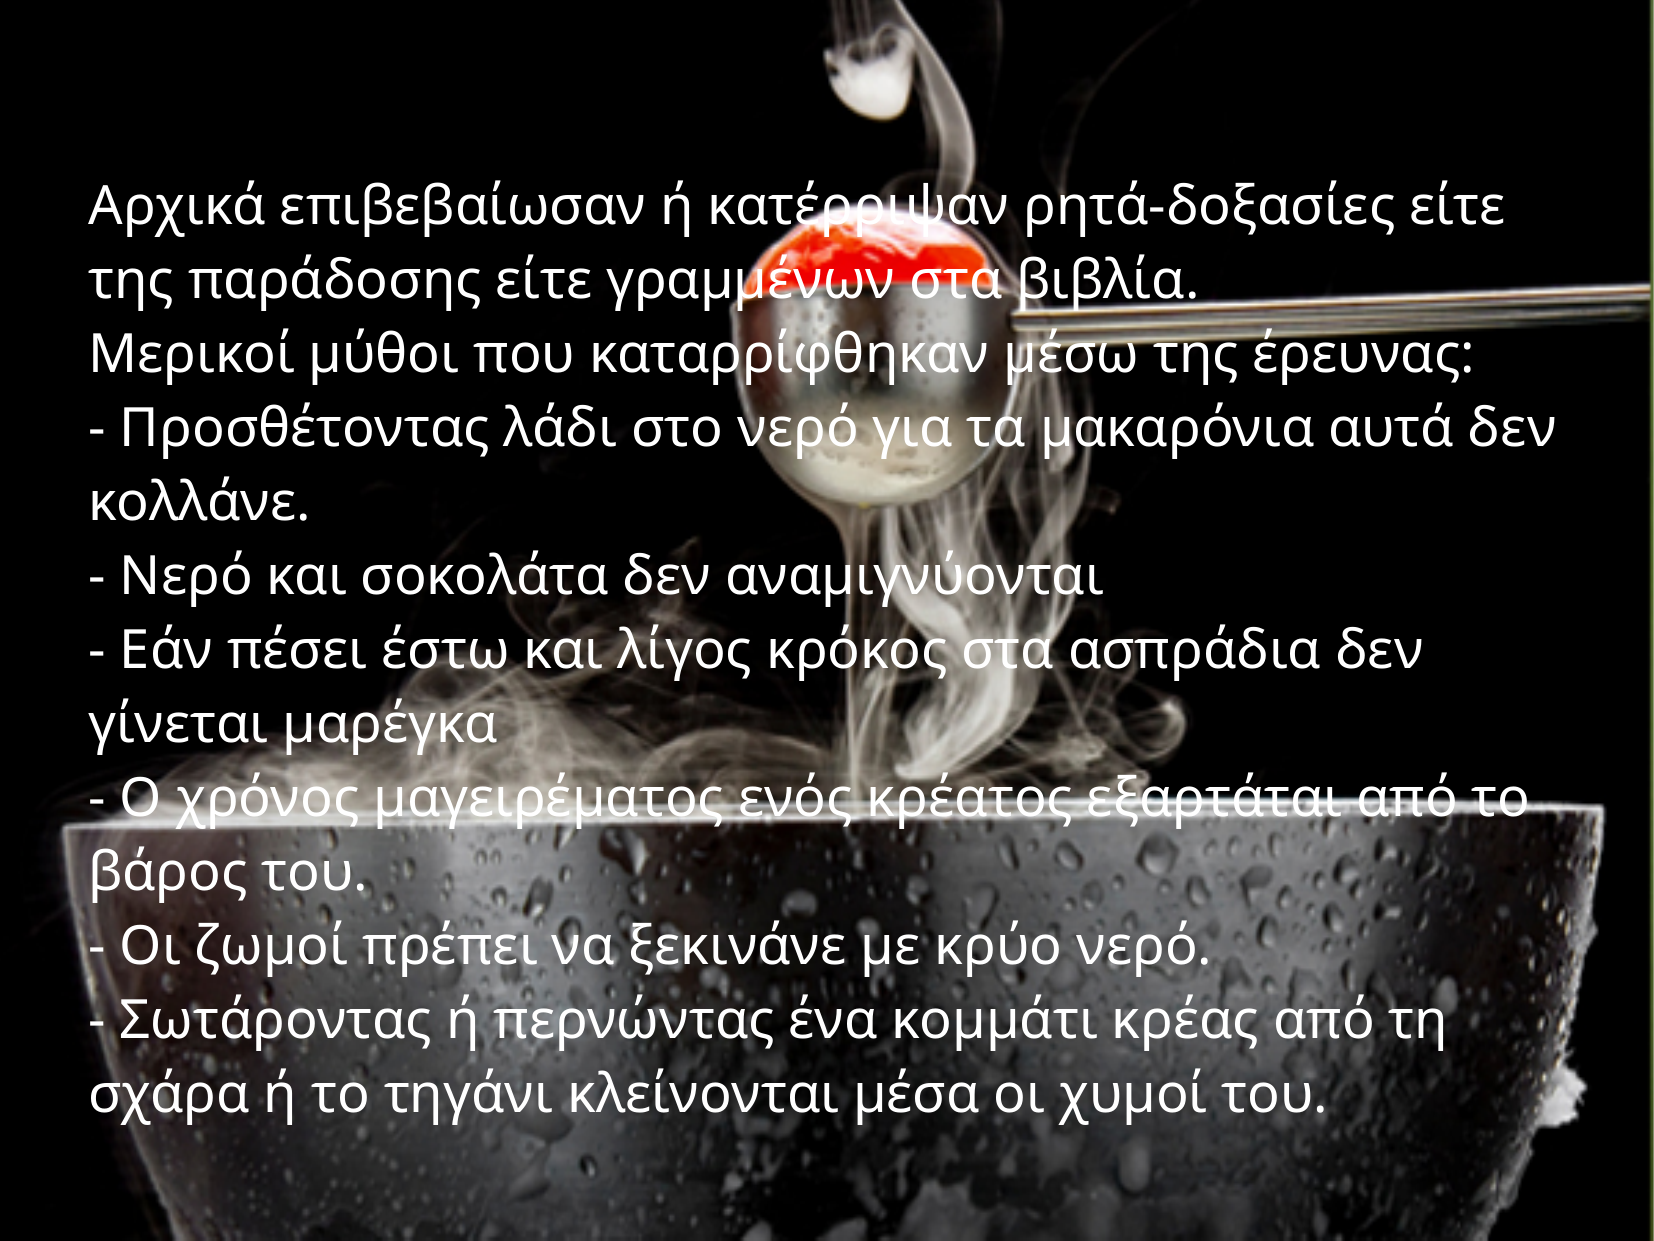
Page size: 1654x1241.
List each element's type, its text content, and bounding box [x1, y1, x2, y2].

subtitle Αρχικά επιβεβαίωσαν ή κατέρριψαν ρητά-δοξασίες είτε της παράδοσης είτε γραμμένων στα βιβλία. Μερικοί μύθοι που καταρρίφθηκαν μέσω της έρευνας: - Προσθέτοντας λάδι στο νερό για τα μακαρόνια αυτά δεν κολλάνε. - Νερό και σοκολάτα δεν αναμιγνύονται - Εάν πέσει έστω και λίγος κρόκος στα ασπράδια δεν γίνεται μαρέγκα - Ο χρόνος μαγειρέματος ενός κρέατος εξαρτάται από το βάρος του. - Οι ζωμοί πρέπει να ξεκινάνε με κρύο νερό. - Σωτάροντας ή περνώντας ένα κομμάτι κρέας από τη σχάρα ή το τηγάνι κλείνονται μέσα οι χυμοί του. [88, 156, 1577, 1139]
picture [0, 0, 1654, 1241]
